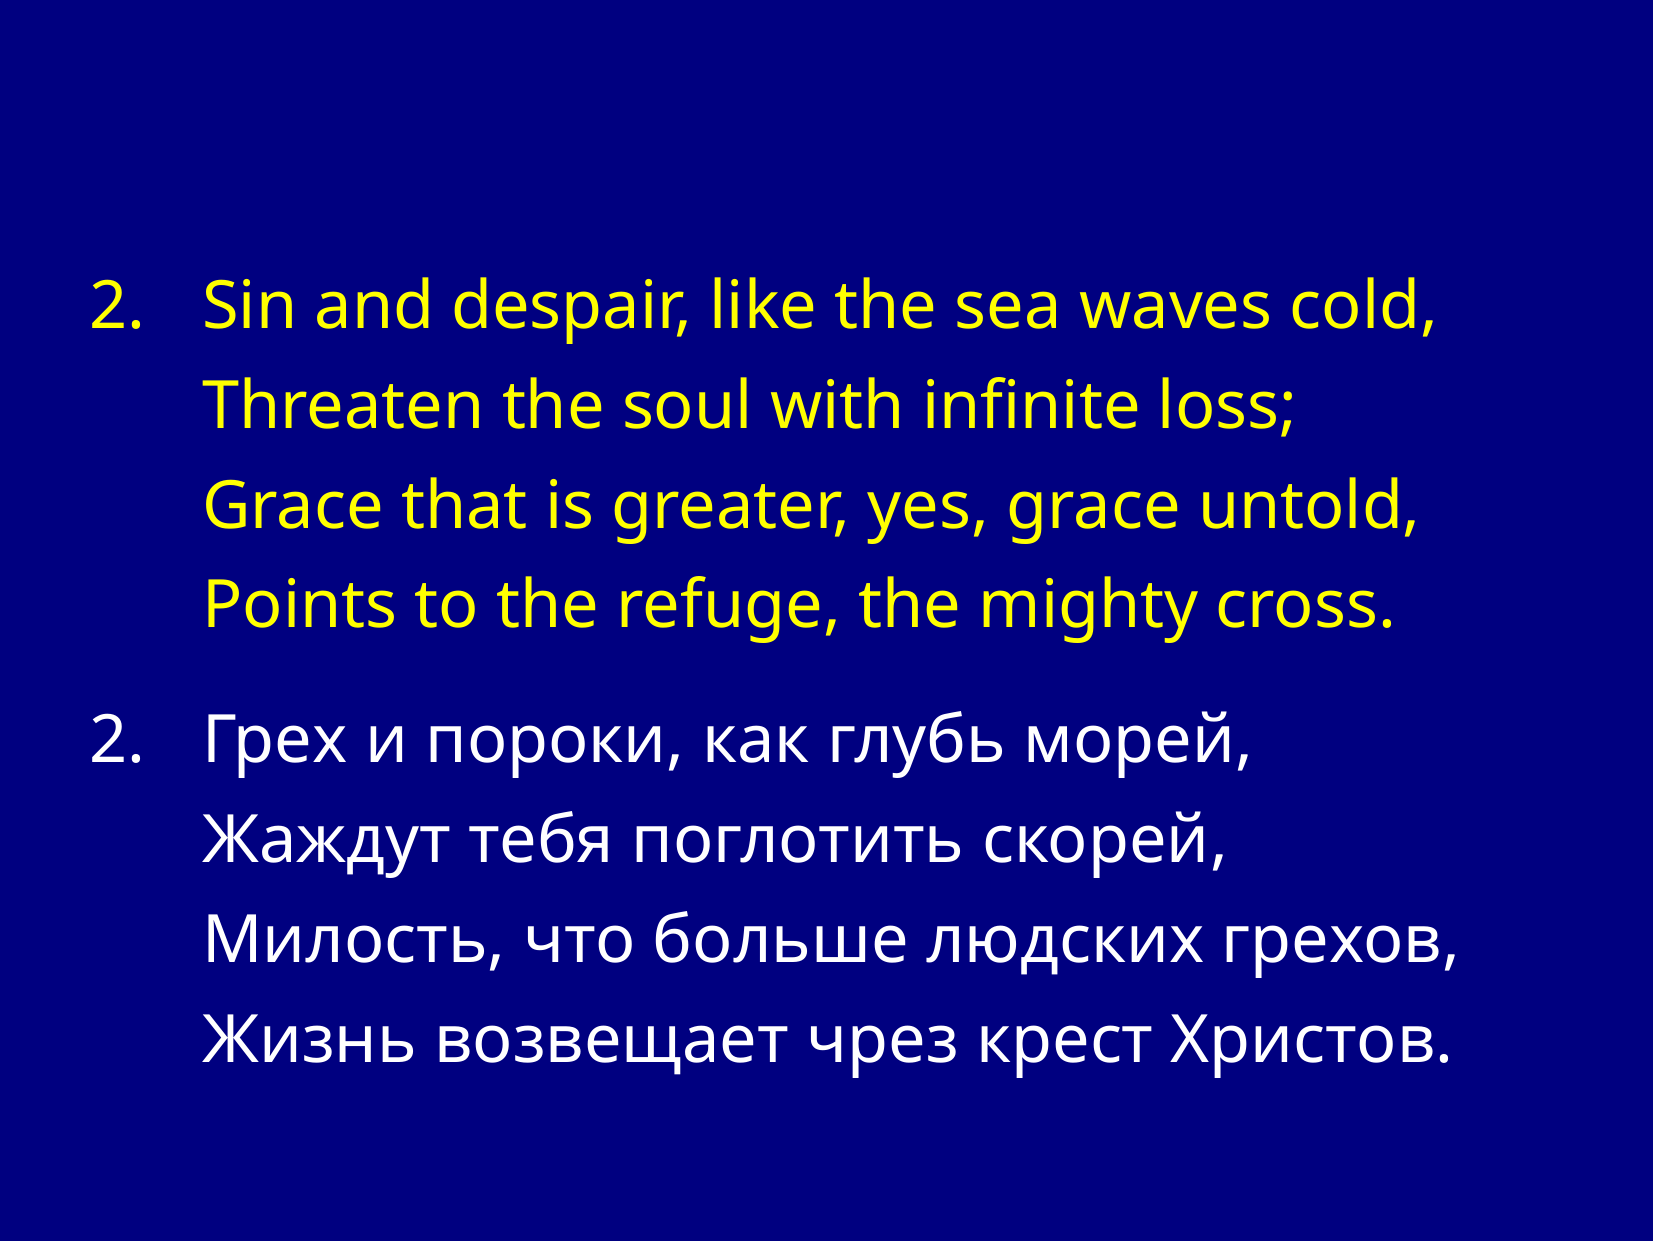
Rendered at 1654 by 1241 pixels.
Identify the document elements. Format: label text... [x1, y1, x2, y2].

text_box 2. Sin and despair, like the sea waves cold, Threaten the soul with infinite loss; Grace that is greater, yes, grace untold, Points to the refuge, the mighty cross. [75, 150, 1653, 638]
text_box 2. Грех и пороки, как глубь морей, Жаждут тебя поглотить скорей, Милость, что больше людских грехов, Жизнь возвещает чрез крест Христов. [75, 675, 1576, 1163]
